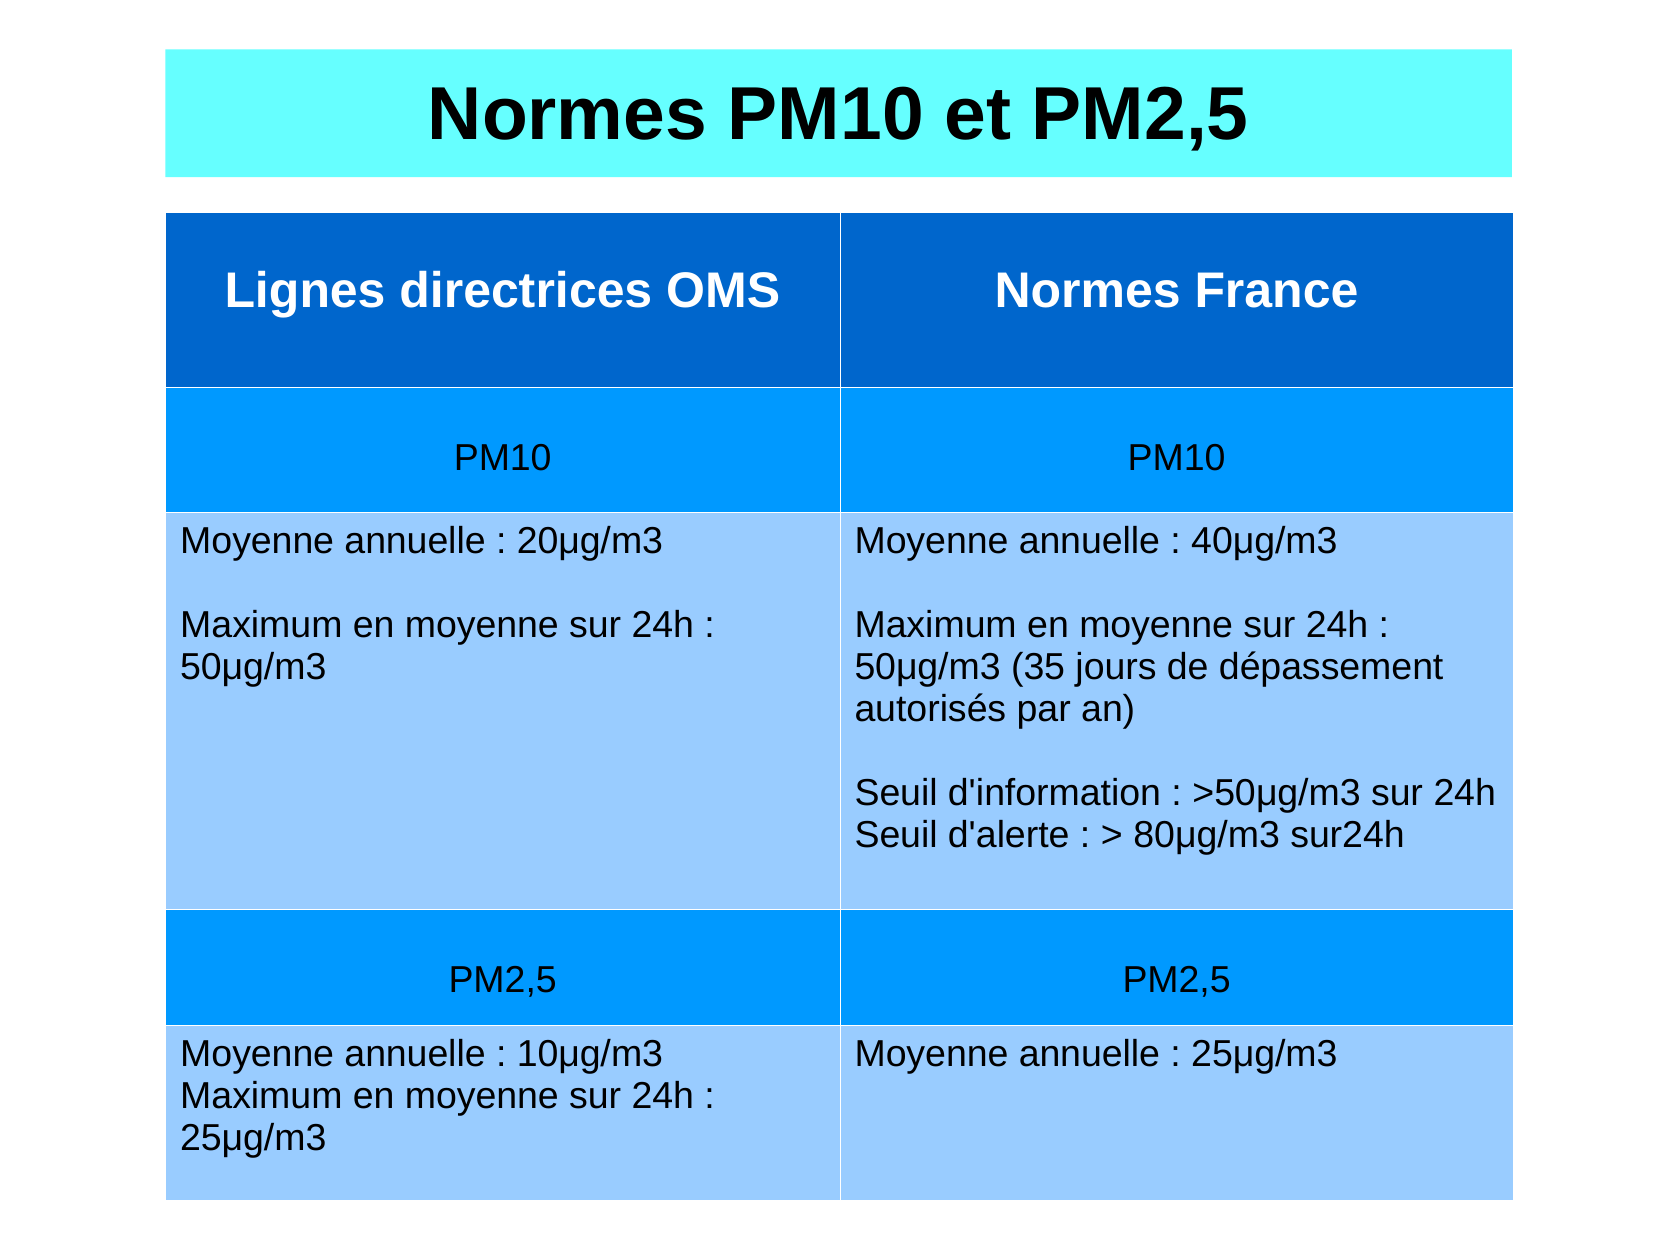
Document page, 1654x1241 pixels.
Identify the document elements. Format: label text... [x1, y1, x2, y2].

table_cell PM10 [166, 388, 840, 512]
table_header Normes France [841, 213, 1513, 387]
title Normes PM10 et PM2,5 [165, 49, 1512, 178]
table_cell PM10 [841, 388, 1513, 512]
table_cell Moyenne annuelle : 40μg/m3 Maximum en moyenne sur 24h : 50μg/m3 (35 jours de dépassement autorisés par an) Seuil d'information : >50μg/m3 sur 24h Seuil d'alerte : > 80μg/m3 sur24h [841, 513, 1513, 909]
table_cell Moyenne annuelle : 20μg/m3 Maximum en moyenne sur 24h : 50μg/m3 [166, 513, 840, 909]
table_header Lignes directrices OMS [166, 213, 840, 387]
table_cell Moyenne annuelle : 25μg/m3 [841, 1026, 1513, 1200]
table_cell PM2,5 [166, 910, 840, 1025]
table_cell Moyenne annuelle : 10μg/m3 Maximum en moyenne sur 24h : 25μg/m3 [166, 1026, 840, 1200]
table_cell PM2,5 [841, 910, 1513, 1025]
